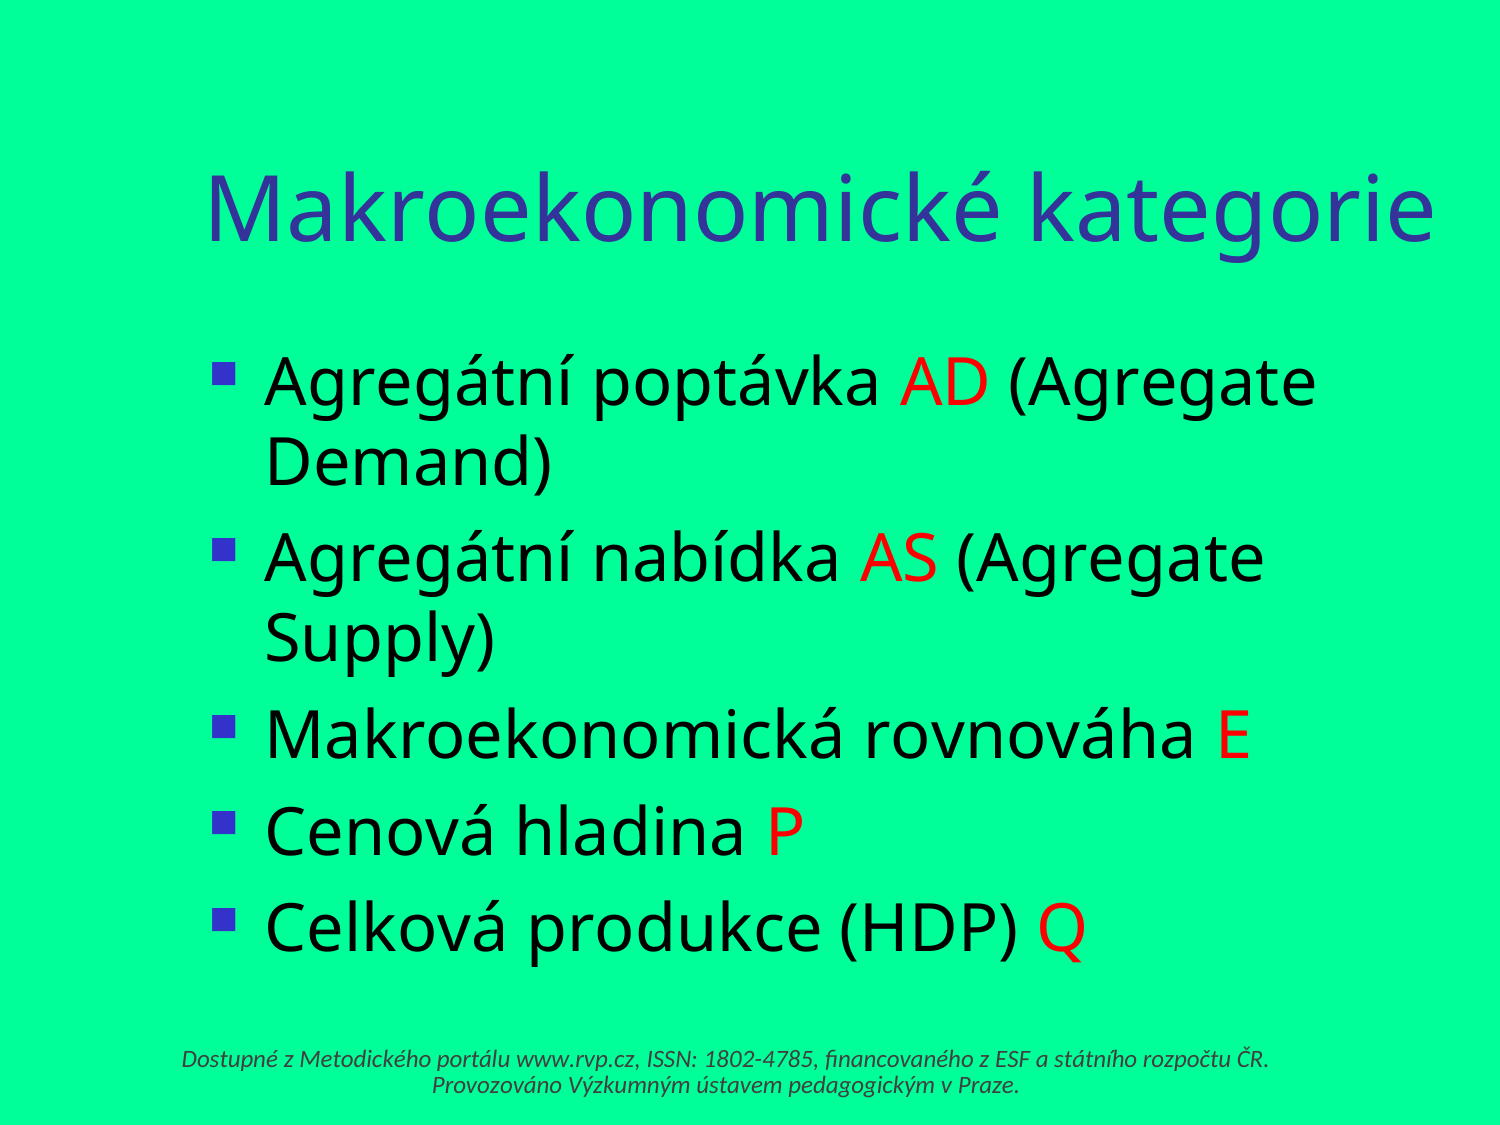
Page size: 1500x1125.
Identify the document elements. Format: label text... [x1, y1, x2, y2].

title Makroekonomické kategorie [188, 26, 1468, 268]
list Agregátní poptávka AD (Agregate Demand) Agregátní nabídka AS (Agregate Supply) Makroekonomická rovnováha E Cenová hladina P Celková produkce (HDP) Q [193, 331, 1469, 1007]
text_box Dostupné z Metodického portálu www.rvp.cz, ISSN: 1802-4785, financovaného z ESF a státního rozpočtu ČR. Provozováno Výzkumným ústavem pedagogickým v Praze. [105, 1042, 1348, 1103]
